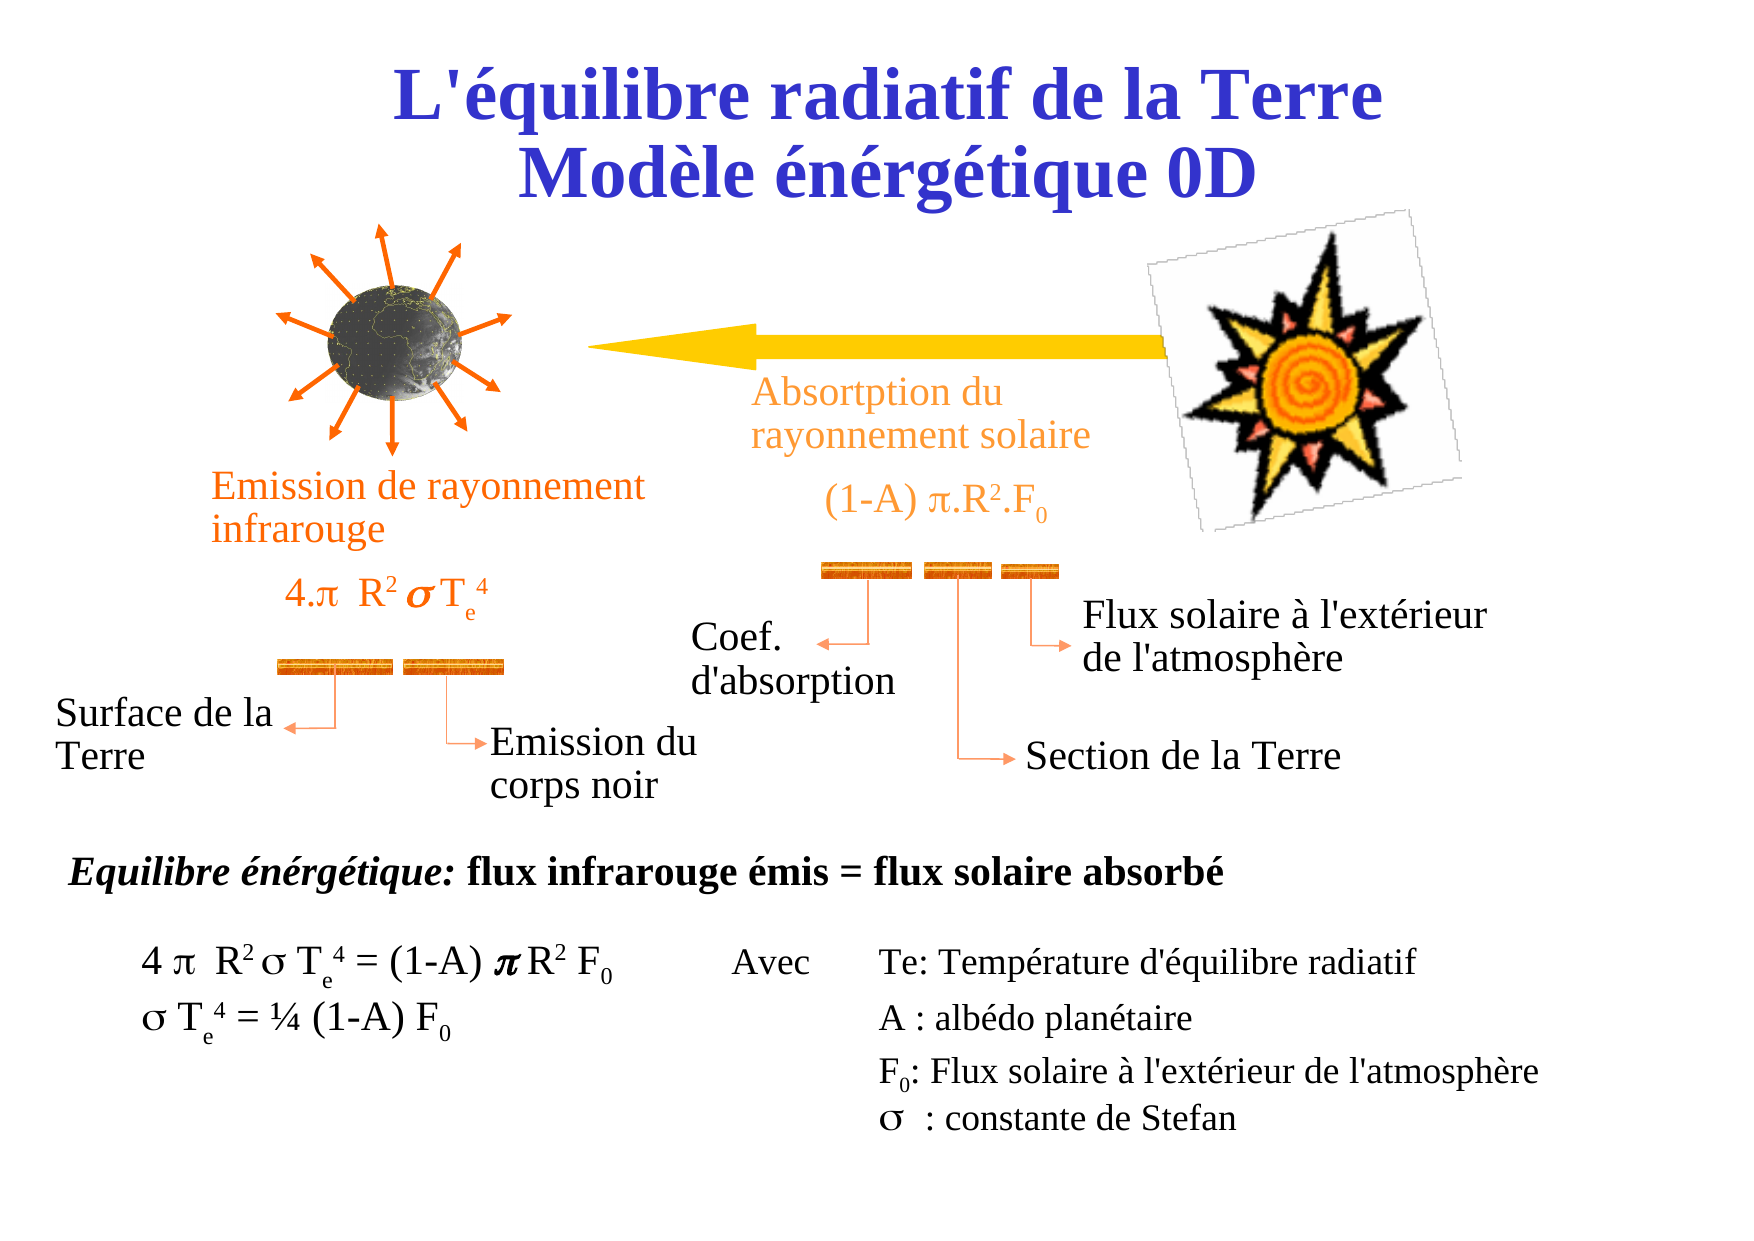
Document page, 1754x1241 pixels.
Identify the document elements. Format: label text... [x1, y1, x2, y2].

text_box Coef. d'absorption [690, 616, 905, 704]
text_box Absortption du rayonnement solaire (1-A) .R2.F0 [736, 362, 1231, 537]
picture [277, 659, 393, 675]
text_box [588, 324, 1147, 367]
picture [1147, 209, 1462, 532]
text_box Section de la Terre [1025, 734, 1370, 779]
text_box Surface de la Terre [55, 691, 334, 779]
text_box Equilibre énérgétique: flux infrarouge émis = flux solaire absorbé 4  R2  Te4 = (1-A)  R2 F0 Avec Te: Température d'équilibre radiatif  Te4 = ¼ (1-A) F0 A : albédo planétaire F0: Flux solaire à l'extérieur de l'atmosphère : constante de Stefan [53, 842, 1680, 1148]
picture [325, 283, 464, 403]
text_box Emission du corps noir [490, 720, 712, 808]
picture [1001, 564, 1059, 579]
picture [403, 659, 504, 675]
picture [924, 562, 992, 579]
text_box L'équilibre radiatif de la Terre Modèle énérgétique 0D [172, 57, 1606, 214]
text_box Emission de rayonnement infrarouge 4. R2  Te4 [196, 456, 718, 634]
text_box Flux solaire à l'extérieur de l'atmosphère [1082, 593, 1518, 681]
picture [821, 562, 912, 579]
